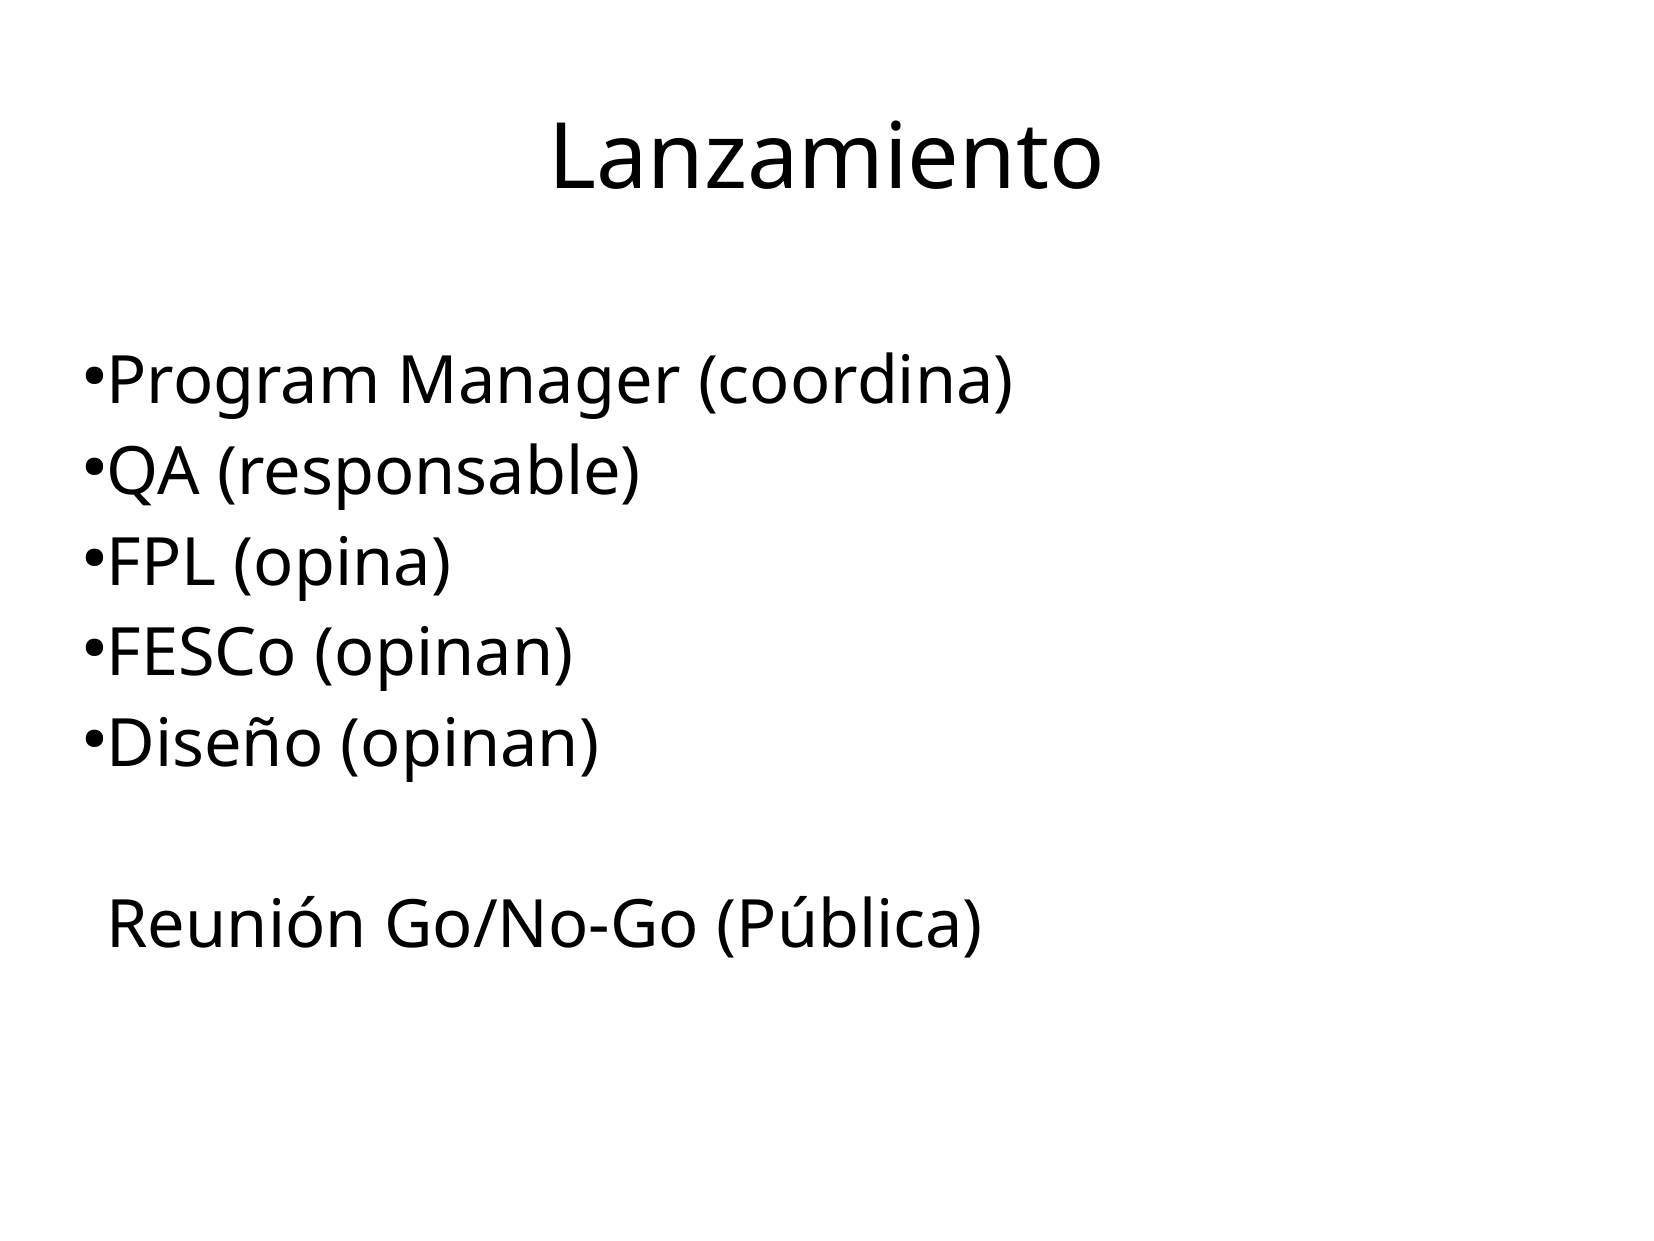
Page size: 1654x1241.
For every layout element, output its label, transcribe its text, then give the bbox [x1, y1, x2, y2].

title Lanzamiento [82, 49, 1571, 257]
subtitle Program Manager (coordina) QA (responsable) FPL (opina) FESCo (opinan) Diseño (opinan) Reunión Go/No-Go (Pública) [82, 290, 1538, 1010]
